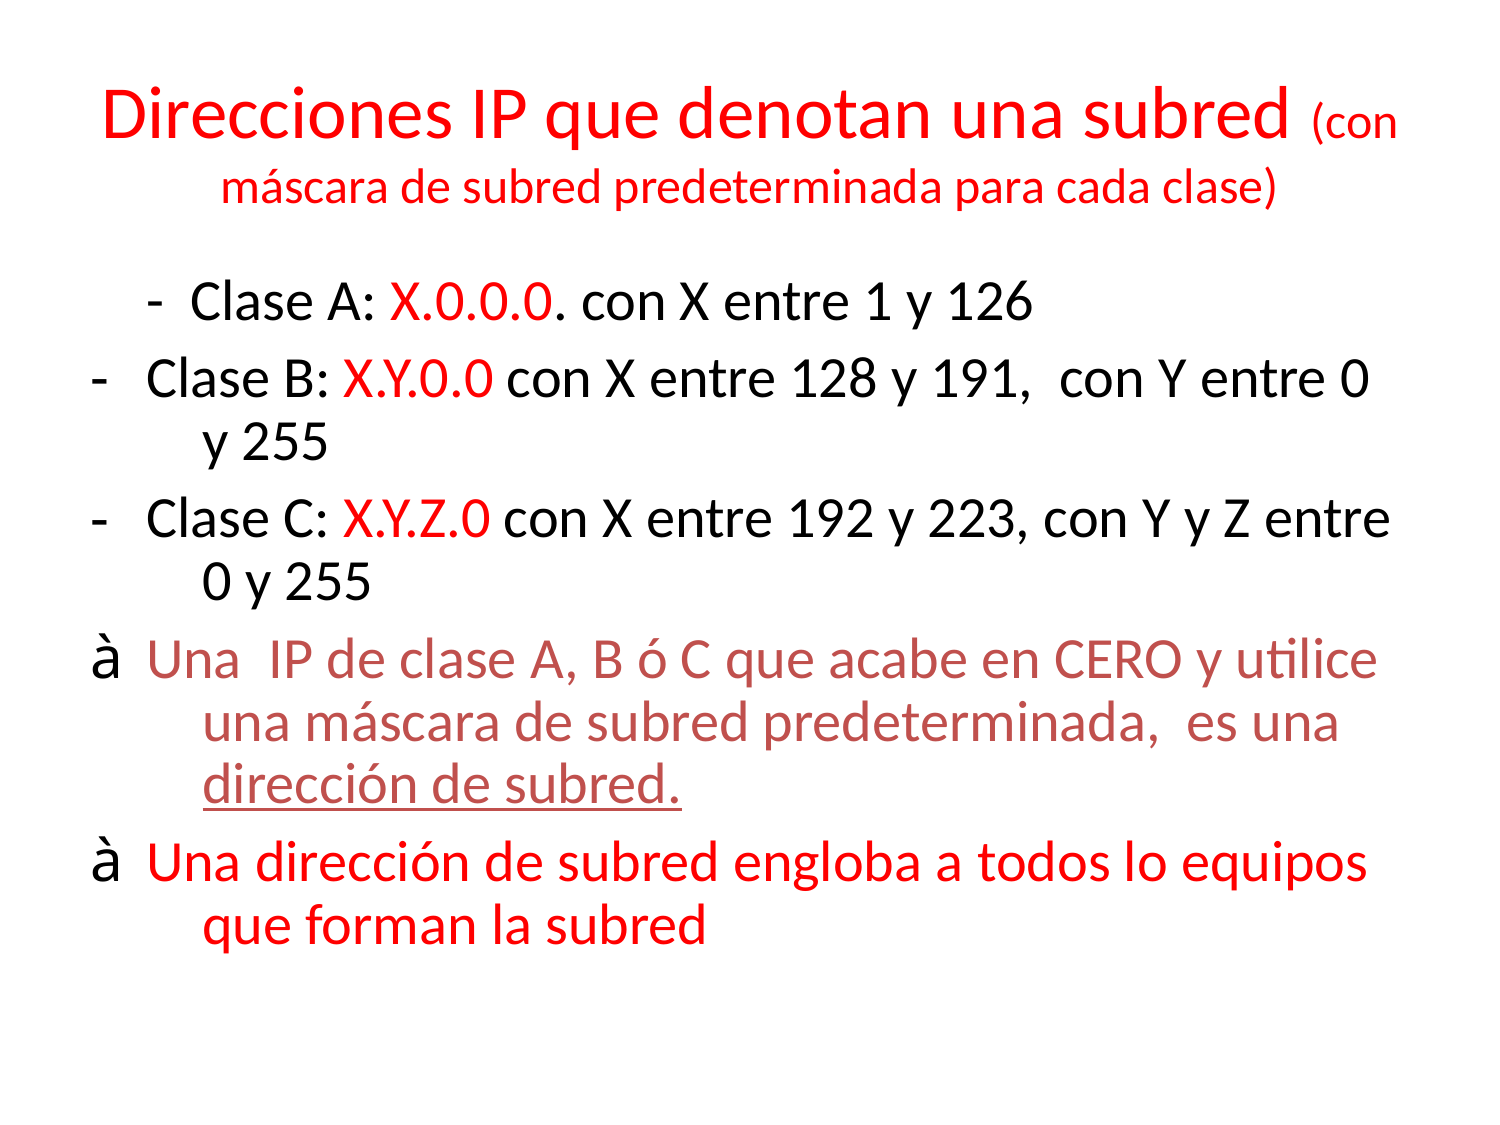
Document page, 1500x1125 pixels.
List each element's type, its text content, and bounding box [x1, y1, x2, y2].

list - Clase A: X.0.0.0. con X entre 1 y 126 Clase B: X.Y.0.0 con X entre 128 y 191, con Y entre 0 y 255 Clase C: X.Y.Z.0 con X entre 192 y 223, con Y y Z entre 0 y 255 Una IP de clase A, B ó C que acabe en CERO y utilice una máscara de subred predeterminada, es una dirección de subred. Una dirección de subred engloba a todos lo equipos que forman la subred [75, 262, 1426, 1005]
title Direcciones IP que denotan una subred (con máscara de subred predeterminada para cada clase) [75, 45, 1426, 233]
